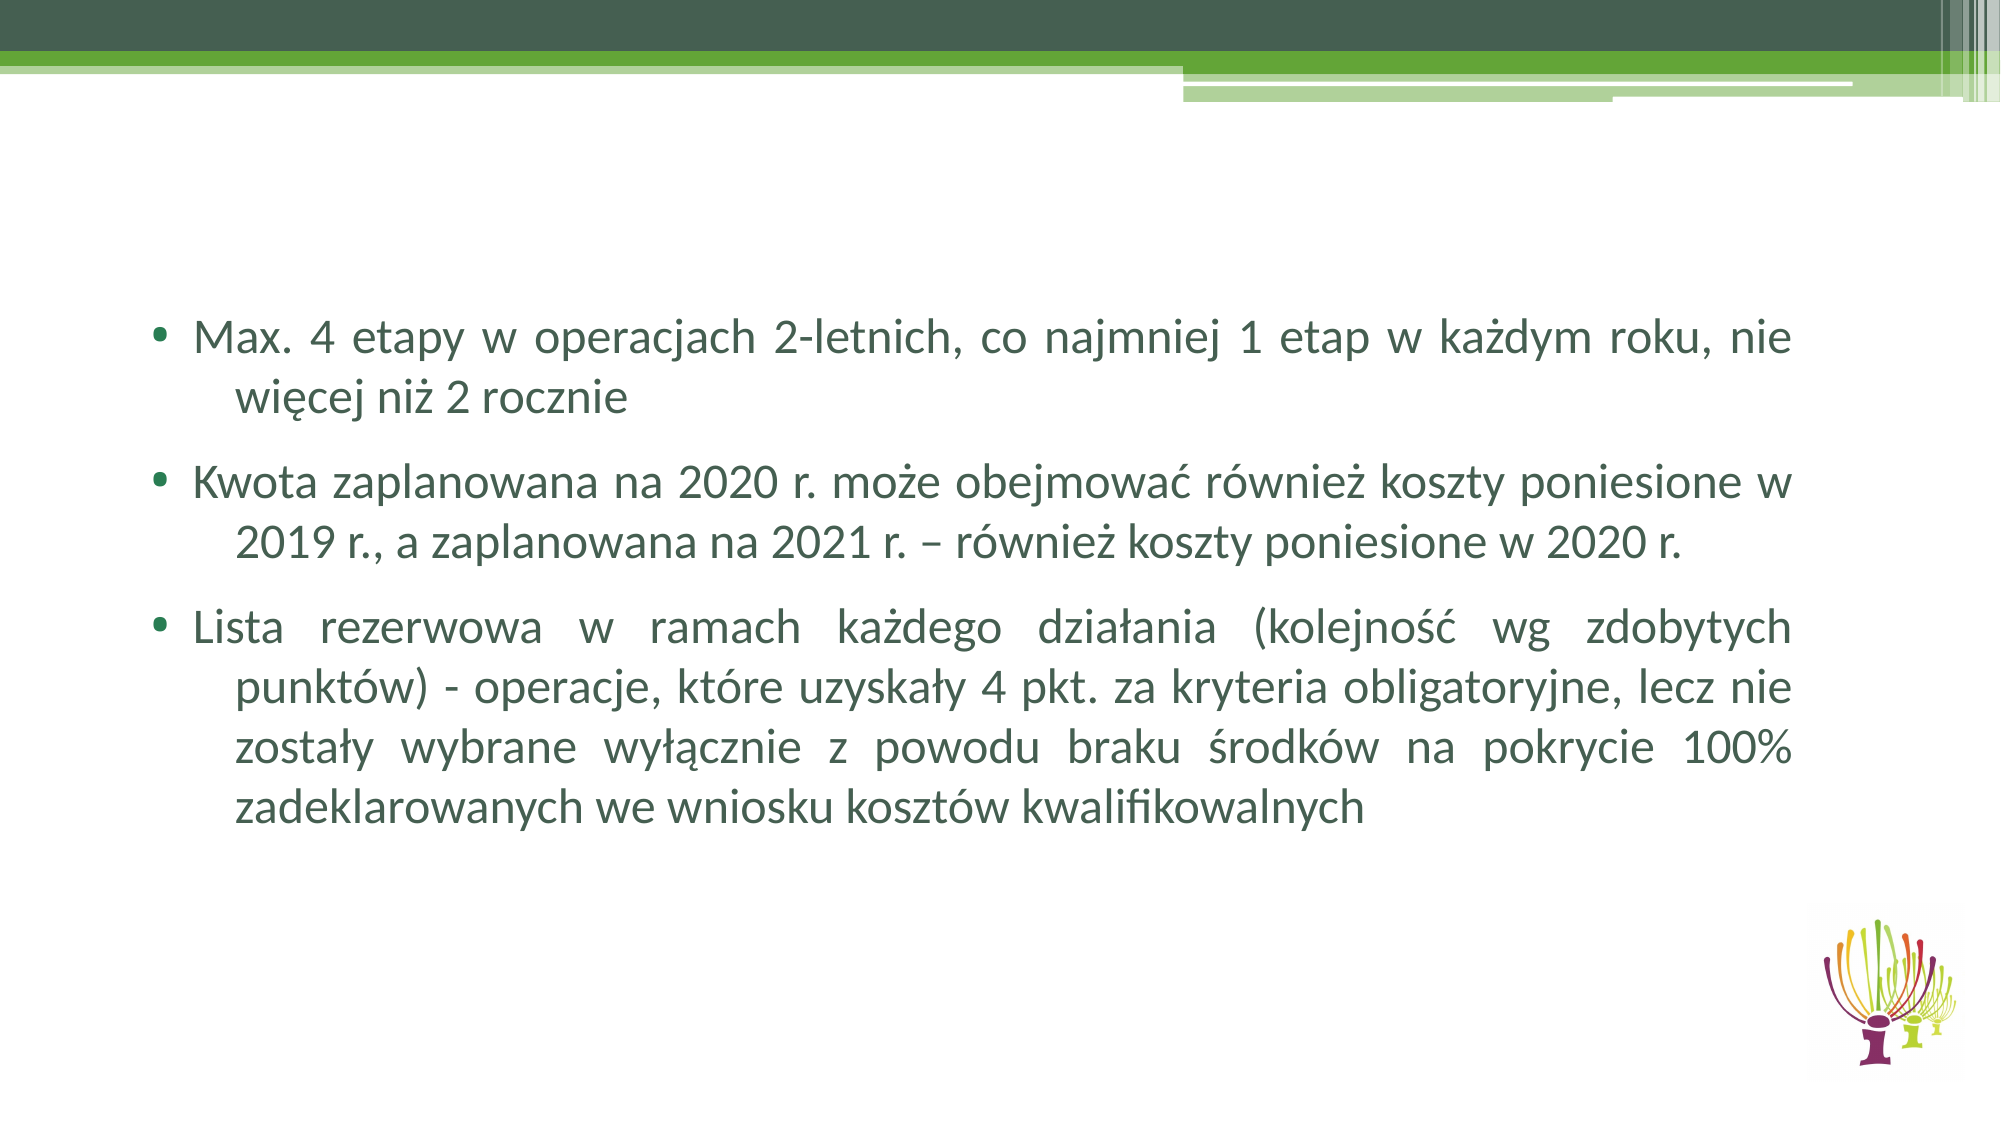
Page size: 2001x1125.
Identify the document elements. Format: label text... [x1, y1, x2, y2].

picture [1807, 903, 1965, 1082]
list Max. 4 etapy w operacjach 2-letnich, co najmniej 1 etap w każdym roku, nie więcej niż 2 rocznie Kwota zaplanowana na 2020 r. może obejmować również koszty poniesione w 2019 r., a zaplanowana na 2021 r. – również koszty poniesione w 2020 r. Lista rezerwowa w ramach każdego działania (kolejność wg zdobytych punktów) - operacje, które uzyskały 4 pkt. za kryteria obligatoryjne, lecz nie zostały wybrane wyłącznie z powodu braku środków na pokrycie 100% zadeklarowanych we wniosku kosztów kwalifikowalnych [99, 295, 1809, 1082]
